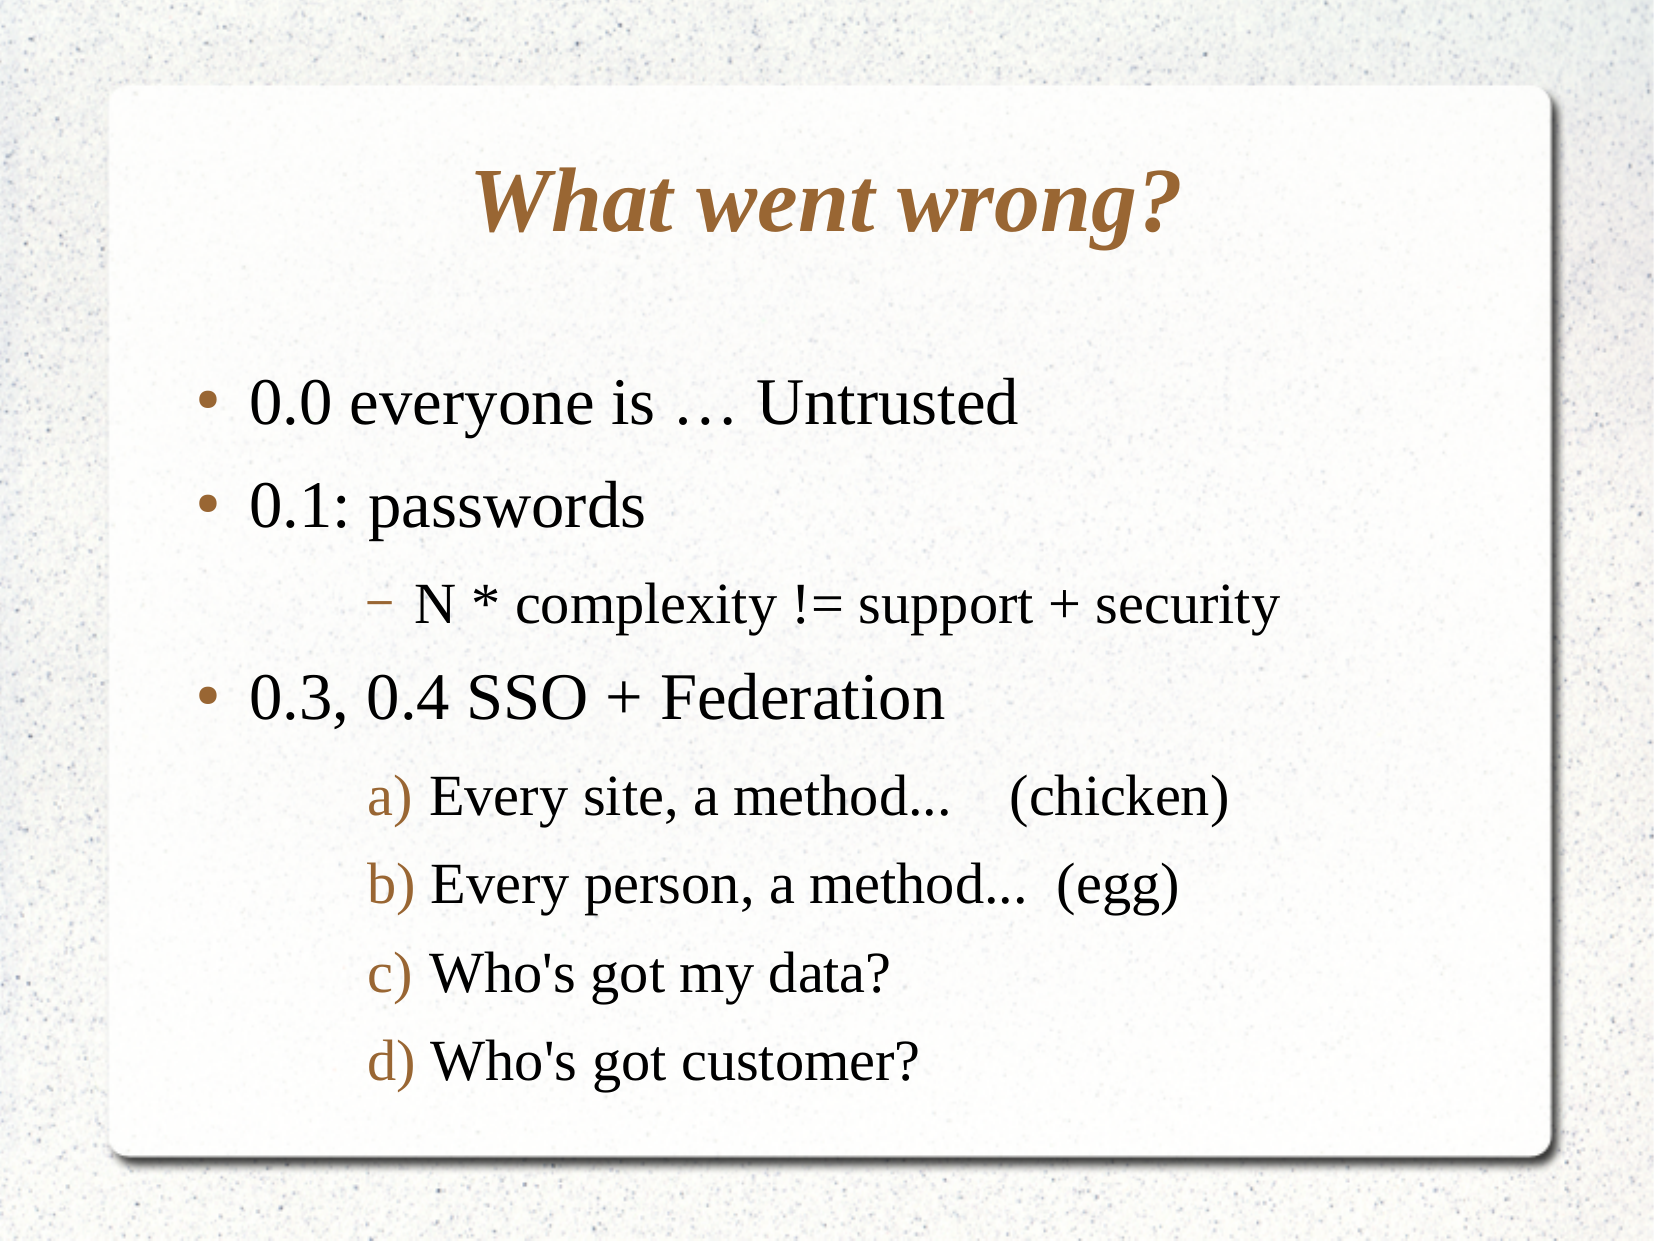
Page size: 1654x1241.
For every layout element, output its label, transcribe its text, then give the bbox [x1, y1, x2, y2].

picture [0, 0, 1654, 1241]
list 0.0 everyone is … Untrusted 0.1: passwords N * complexity != support + security 0.3, 0.4 SSO + Federation Every site, a method... (chicken) Every person, a method... (egg) Who's got my data? Who's got customer? [178, 364, 1570, 1147]
title What went wrong? [118, 96, 1536, 304]
